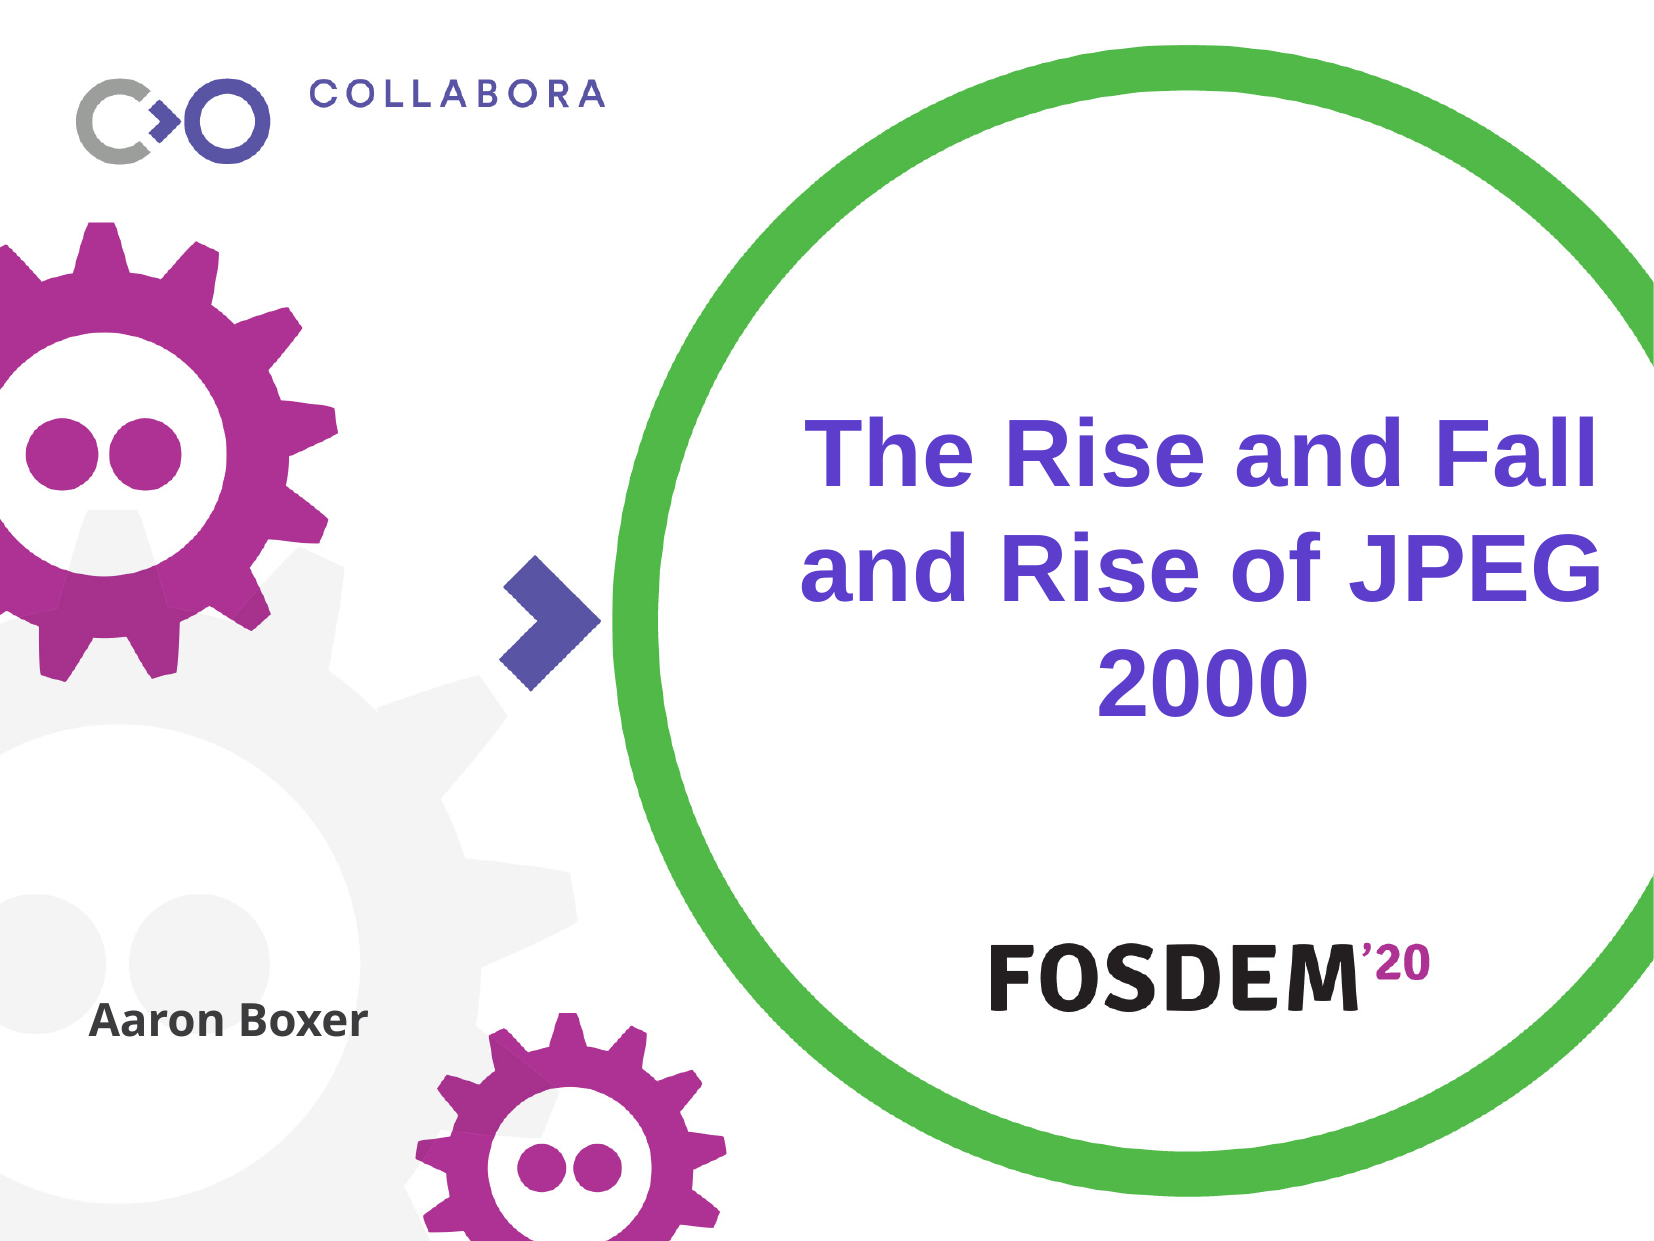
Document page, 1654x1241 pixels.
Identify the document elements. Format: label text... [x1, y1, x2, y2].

picture [0, 0, 1654, 1241]
text_box Aaron Boxer [88, 866, 706, 1150]
title The Rise and Fall and Rise of JPEG 2000 [736, 625, 1654, 736]
